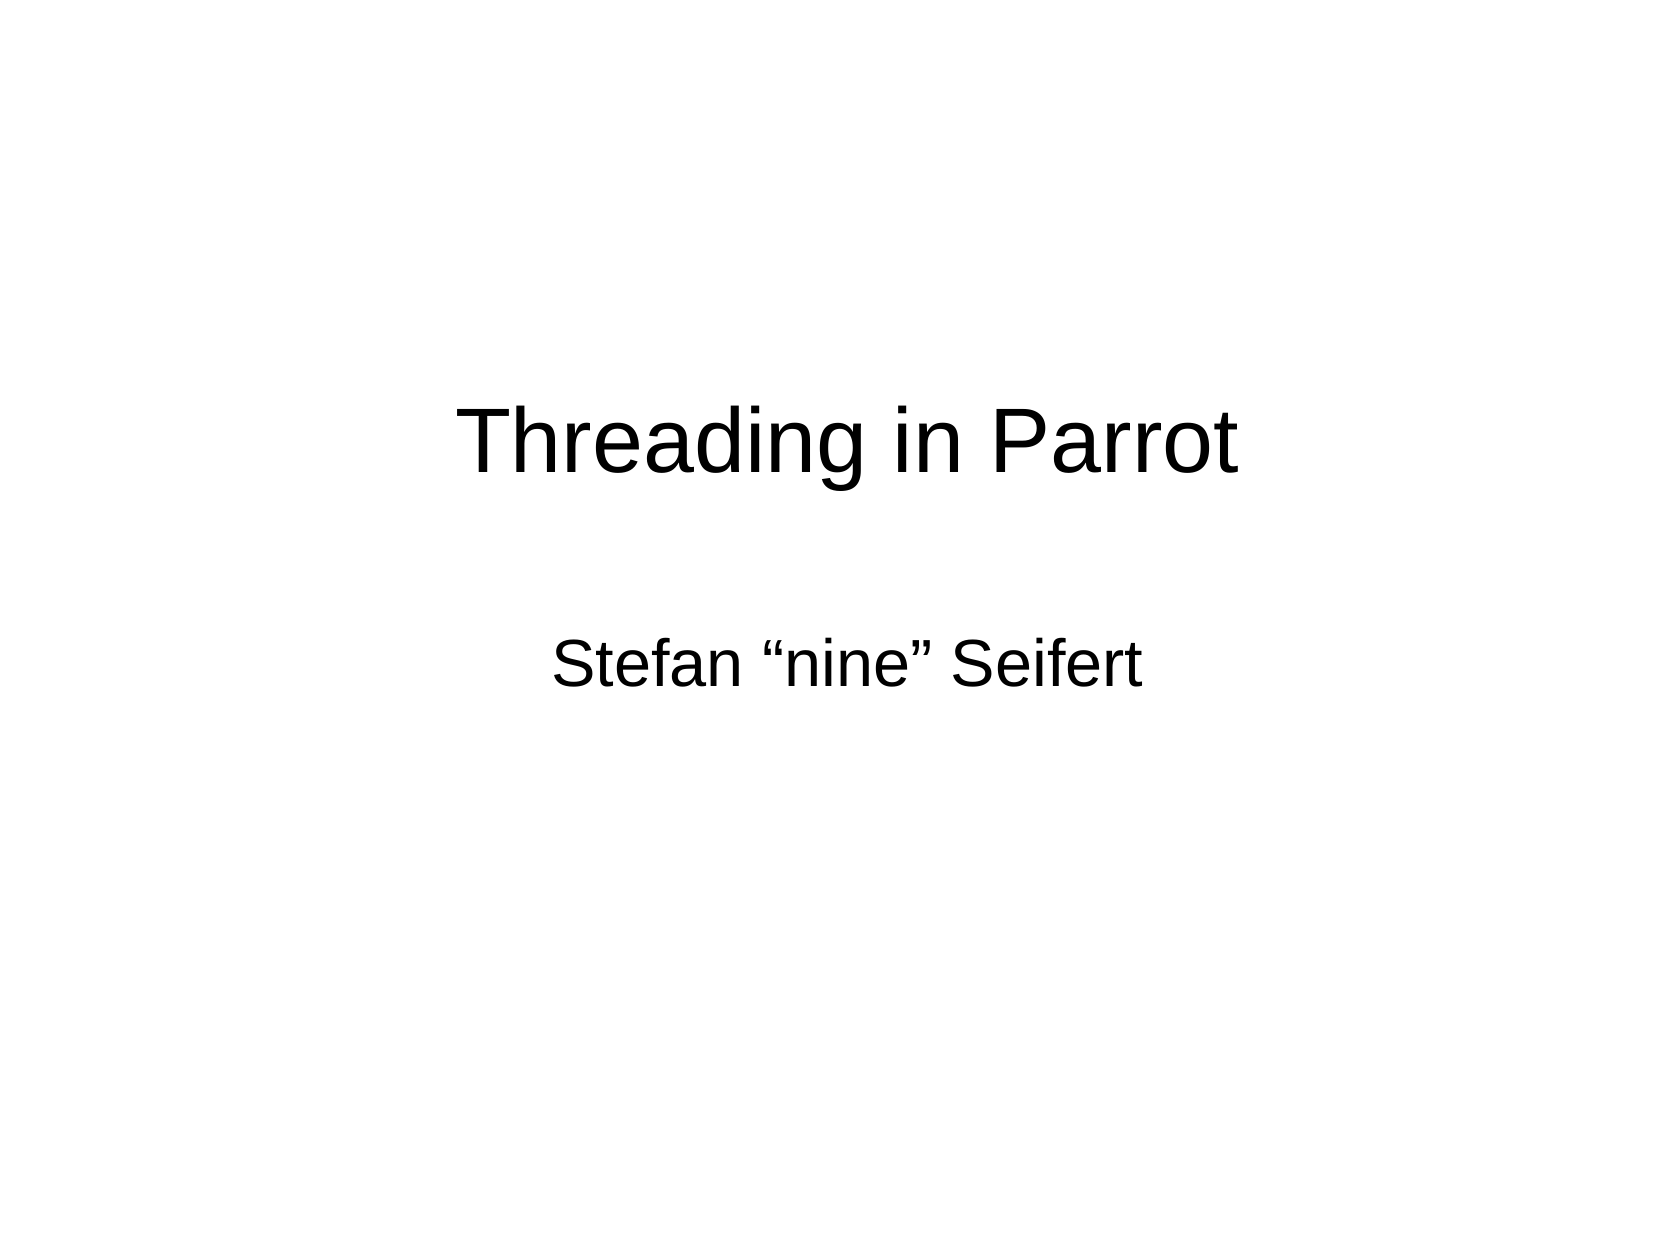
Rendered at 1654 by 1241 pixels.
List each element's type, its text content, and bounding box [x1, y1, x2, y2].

list Threading in Parrot Stefan “nine” Seifert [68, 389, 1557, 1209]
